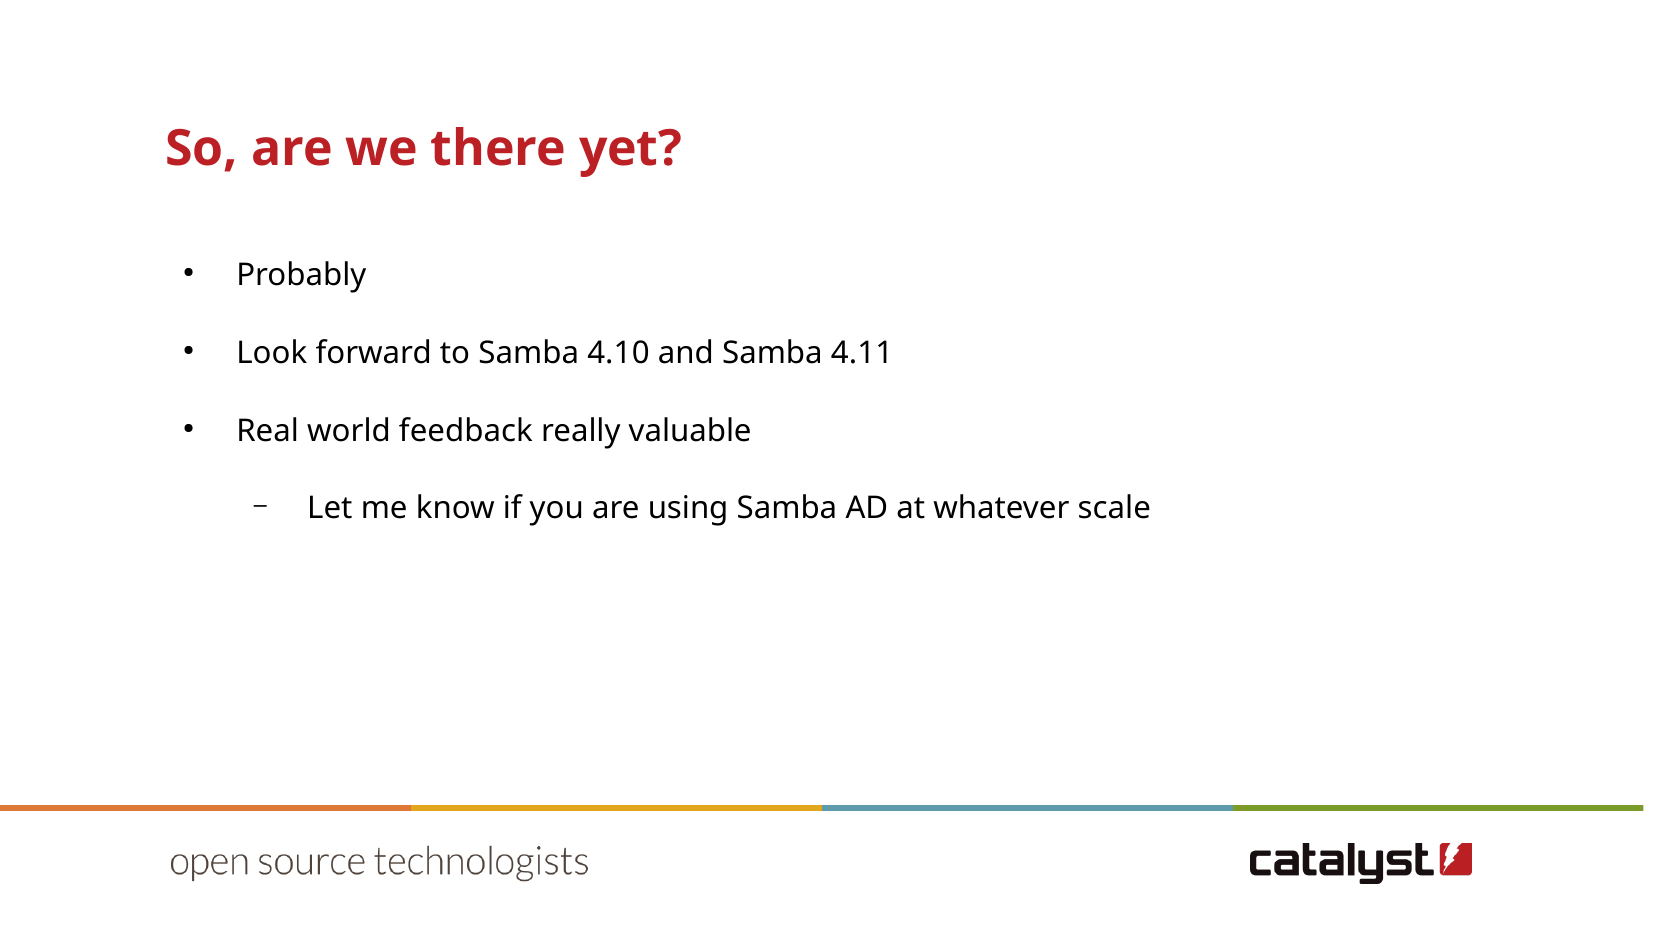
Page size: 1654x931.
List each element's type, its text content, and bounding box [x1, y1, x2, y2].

list Probably Look forward to Samba 4.10 and Samba 4.11 Real world feedback really valuable Let me know if you are using Samba AD at whatever scale [165, 230, 1489, 770]
title So, are we there yet? [165, 68, 1489, 224]
picture [0, 805, 1644, 884]
